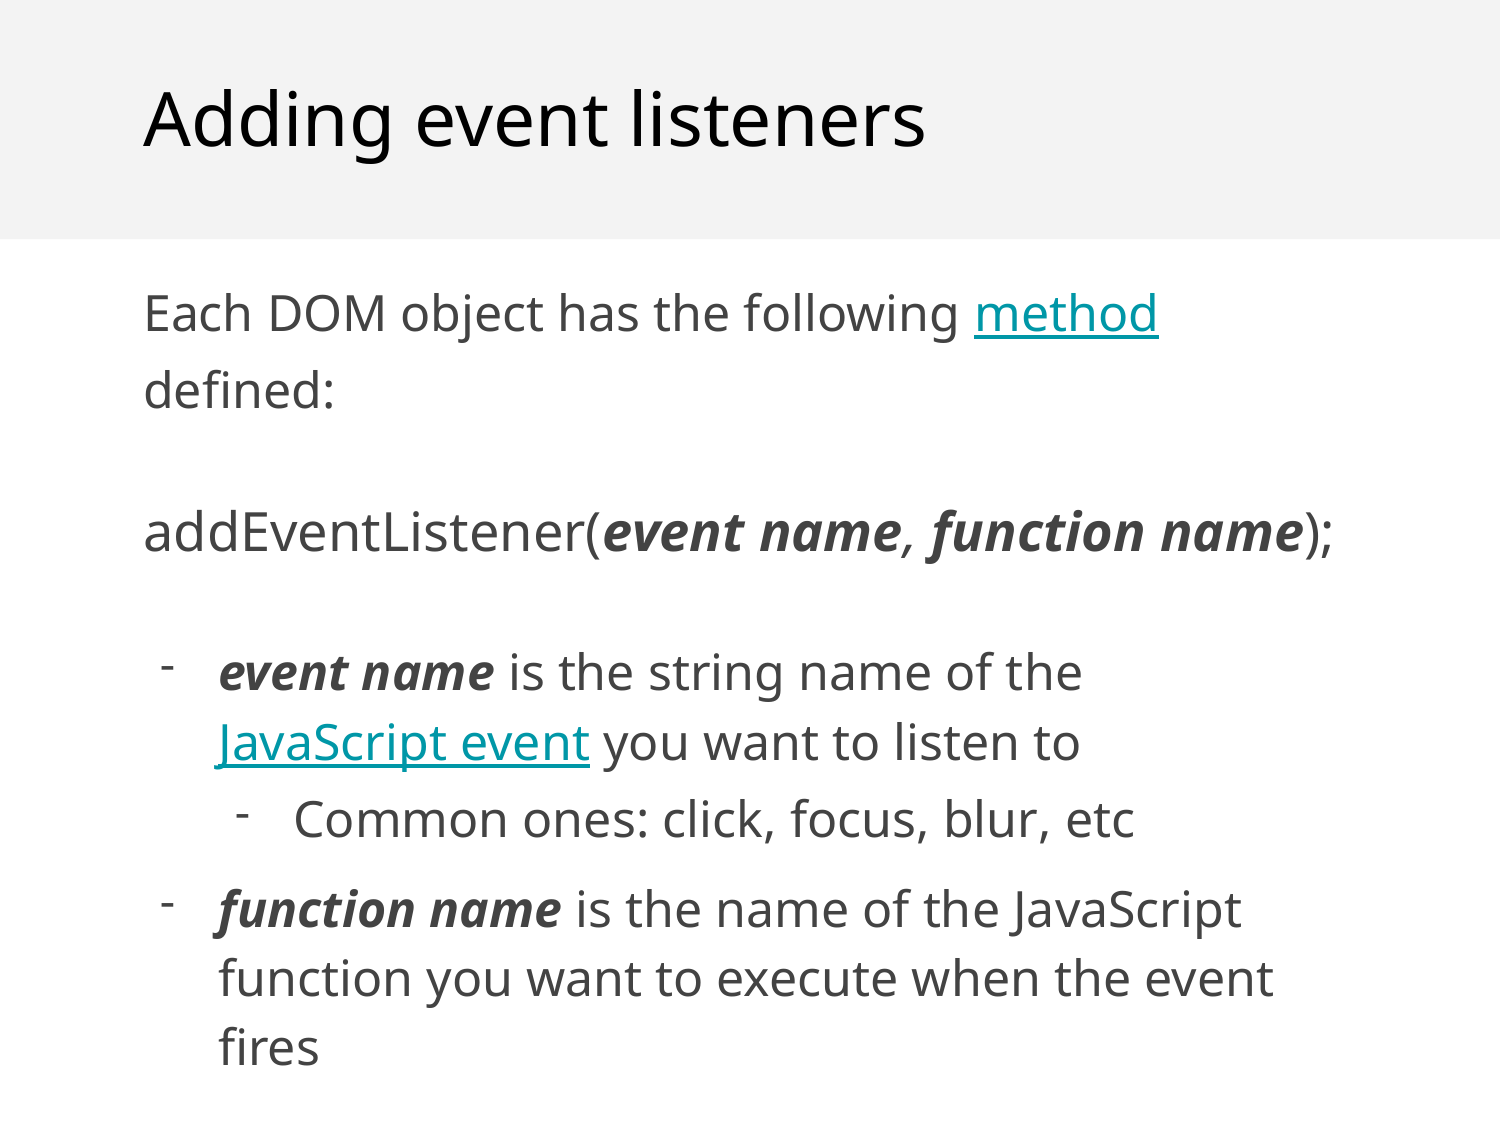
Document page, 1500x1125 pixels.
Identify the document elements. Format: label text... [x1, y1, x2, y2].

title Adding event listeners [128, 56, 1372, 183]
list Each DOM object has the following method defined: addEventListener(event name, function name); event name is the string name of the JavaScript event you want to listen to Common ones: click, focus, blur, etc function name is the name of the JavaScript function you want to execute when the event fires [128, 255, 1372, 1017]
